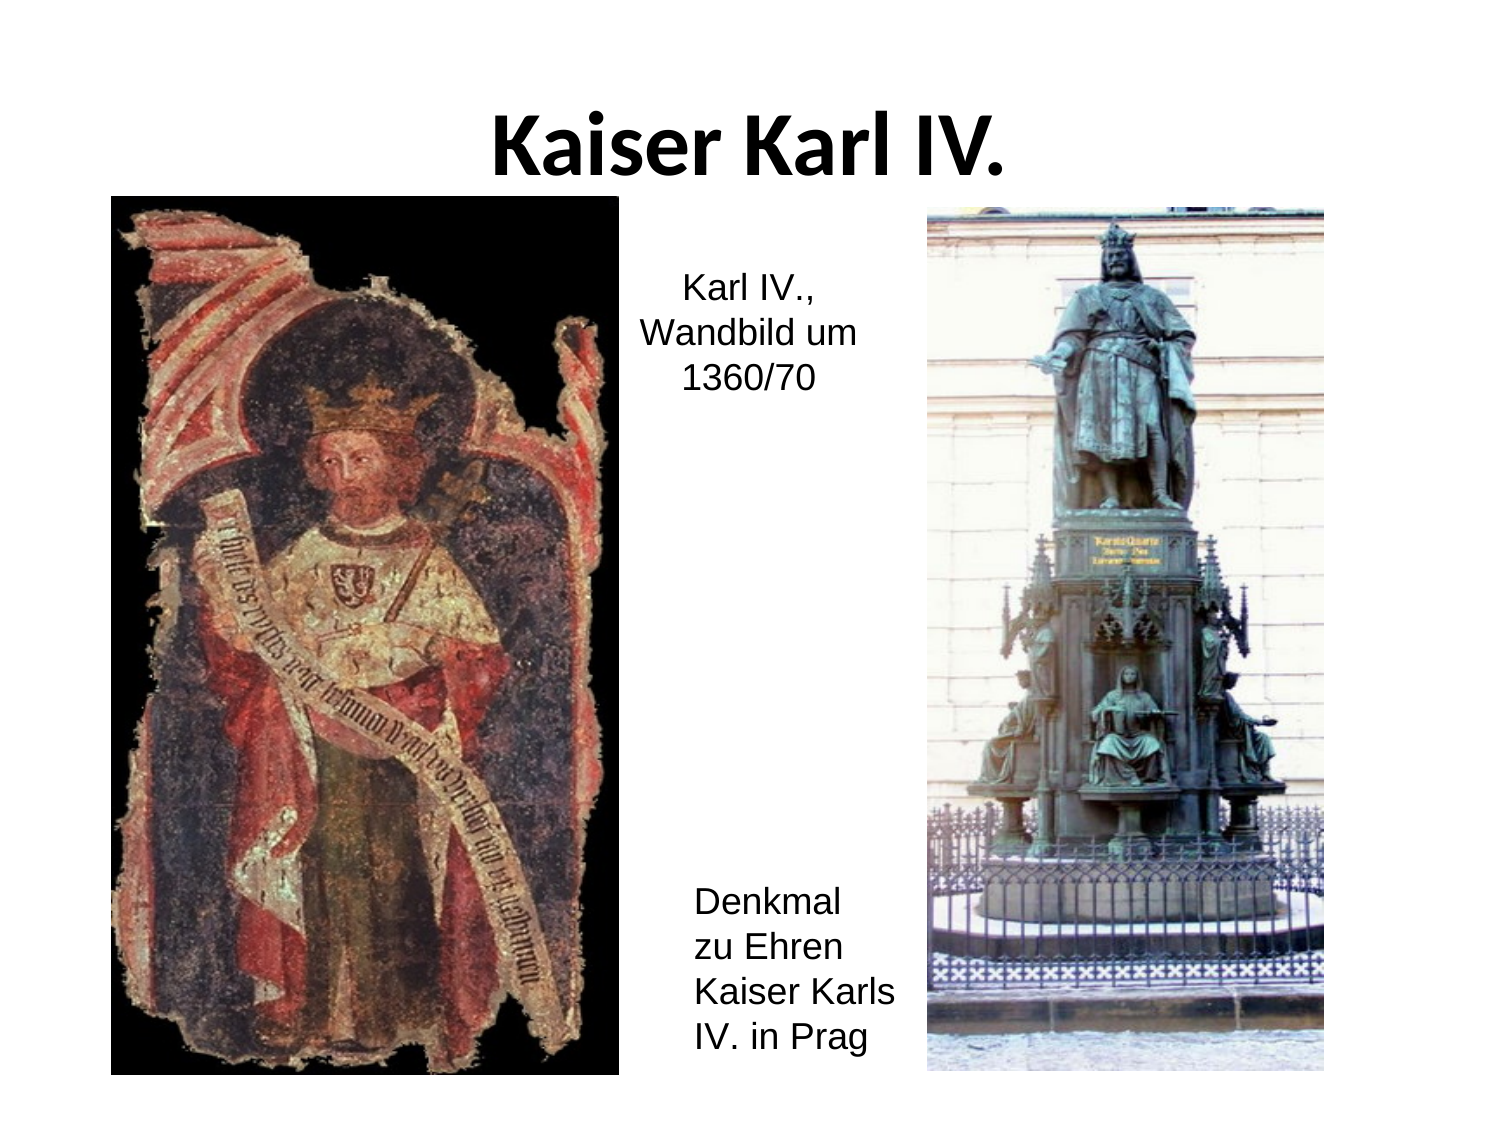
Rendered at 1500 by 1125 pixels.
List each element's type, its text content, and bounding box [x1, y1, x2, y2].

title Kaiser Karl IV. [75, 45, 1426, 233]
text_box Karl IV., Wandbild um 1360/70 [620, 255, 878, 406]
picture [927, 233, 1324, 1071]
picture [111, 233, 619, 1075]
text_box Denkmal zu Ehren Kaiser Karls IV. in Prag [679, 869, 916, 1065]
